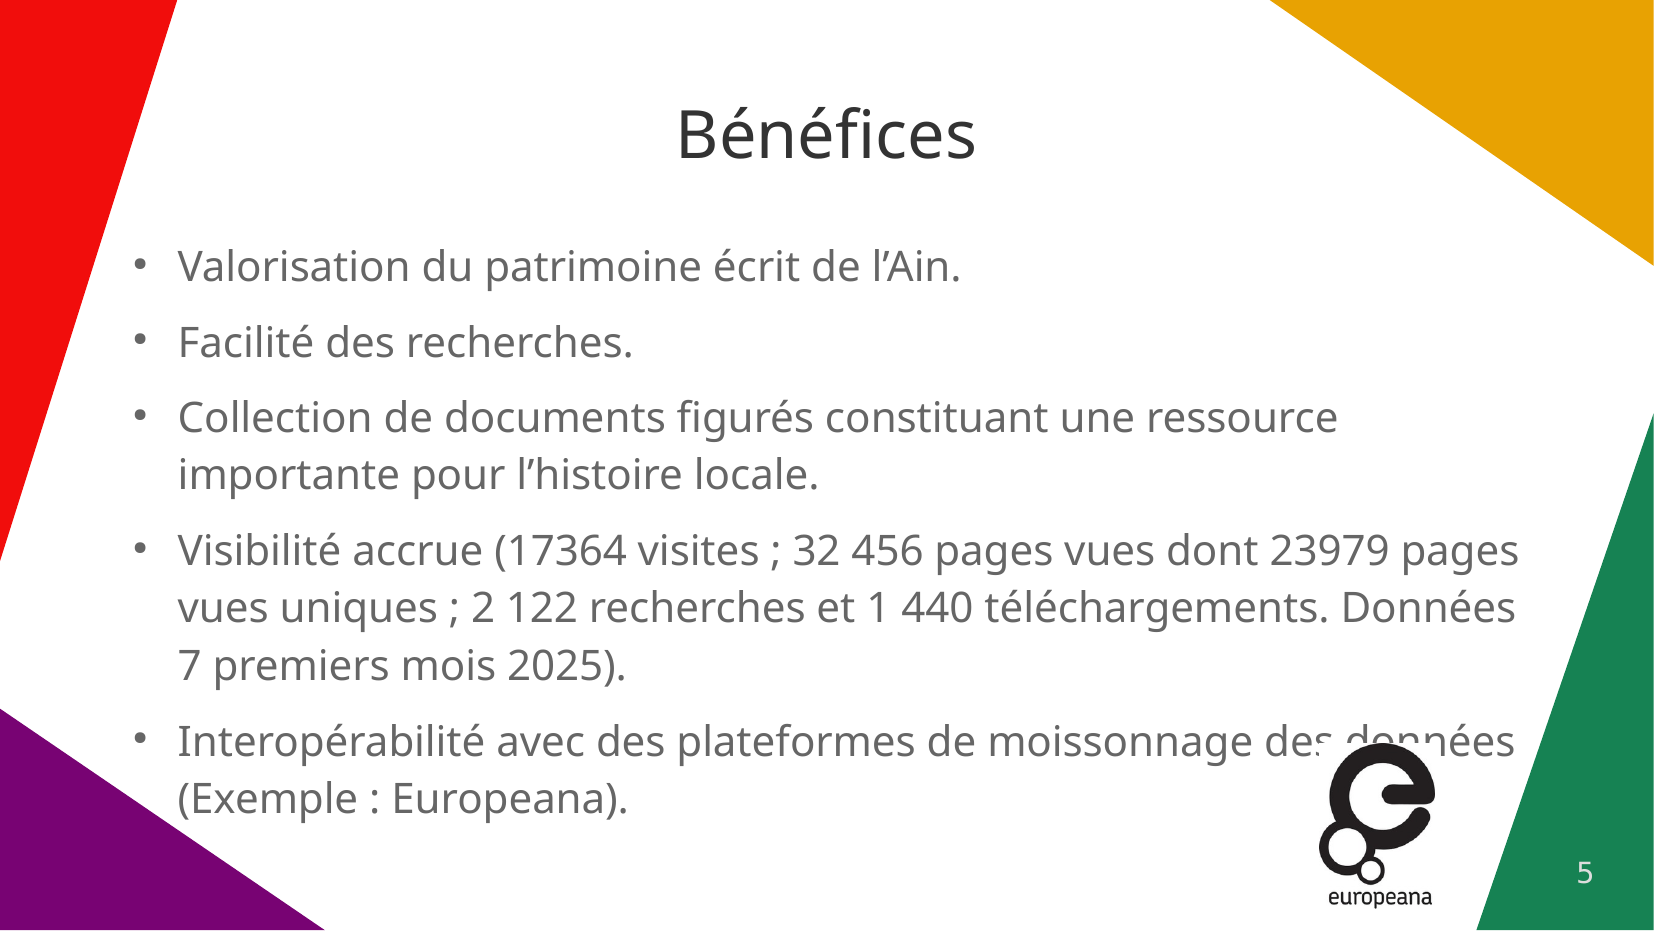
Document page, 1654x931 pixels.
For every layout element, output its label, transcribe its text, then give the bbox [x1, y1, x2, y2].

list Valorisation du patrimoine écrit de l’Ain. Facilité des recherches. Collection de documents figurés constituant une ressource importante pour l’histoire locale. Visibilité accrue (17364 visites ; 32 456 pages vues dont 23979 pages vues uniques ; 2 122 recherches et 1 440 téléchargements. Données 7 premiers mois 2025). Interopérabilité avec des plateformes de moissonnage des données (Exemple : Europeana). [118, 236, 1536, 827]
picture [1319, 743, 1435, 909]
title Bénéfices [118, 59, 1536, 207]
